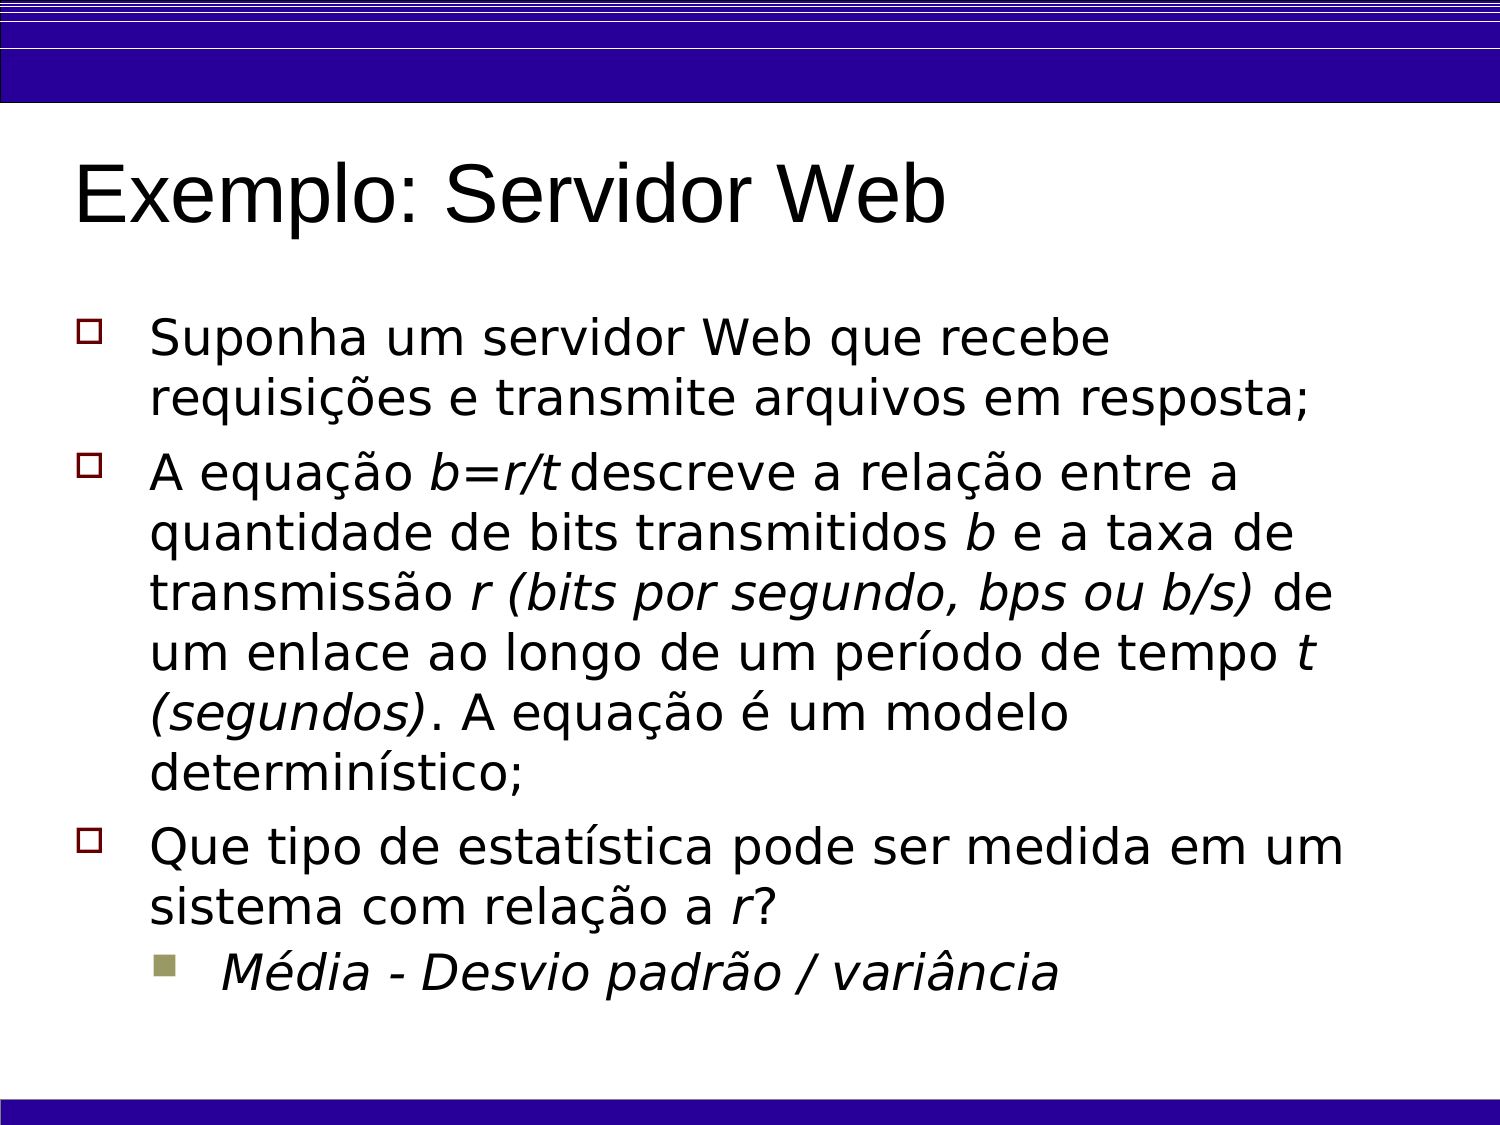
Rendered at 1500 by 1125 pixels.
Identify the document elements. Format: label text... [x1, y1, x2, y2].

title Exemplo: Servidor Web [59, 59, 1410, 247]
list Suponha um servidor Web que recebe requisições e transmite arquivos em resposta; A equação b=r/t descreve a relação entre a quantidade de bits transmitidos b e a taxa de transmissão r (bits por segundo, bps ou b/s) de um enlace ao longo de um período de tempo t (segundos). A equação é um modelo determinístico; Que tipo de estatística pode ser medida em um sistema com relação a r? Média - Desvio padrão / variância [59, 298, 1410, 1084]
